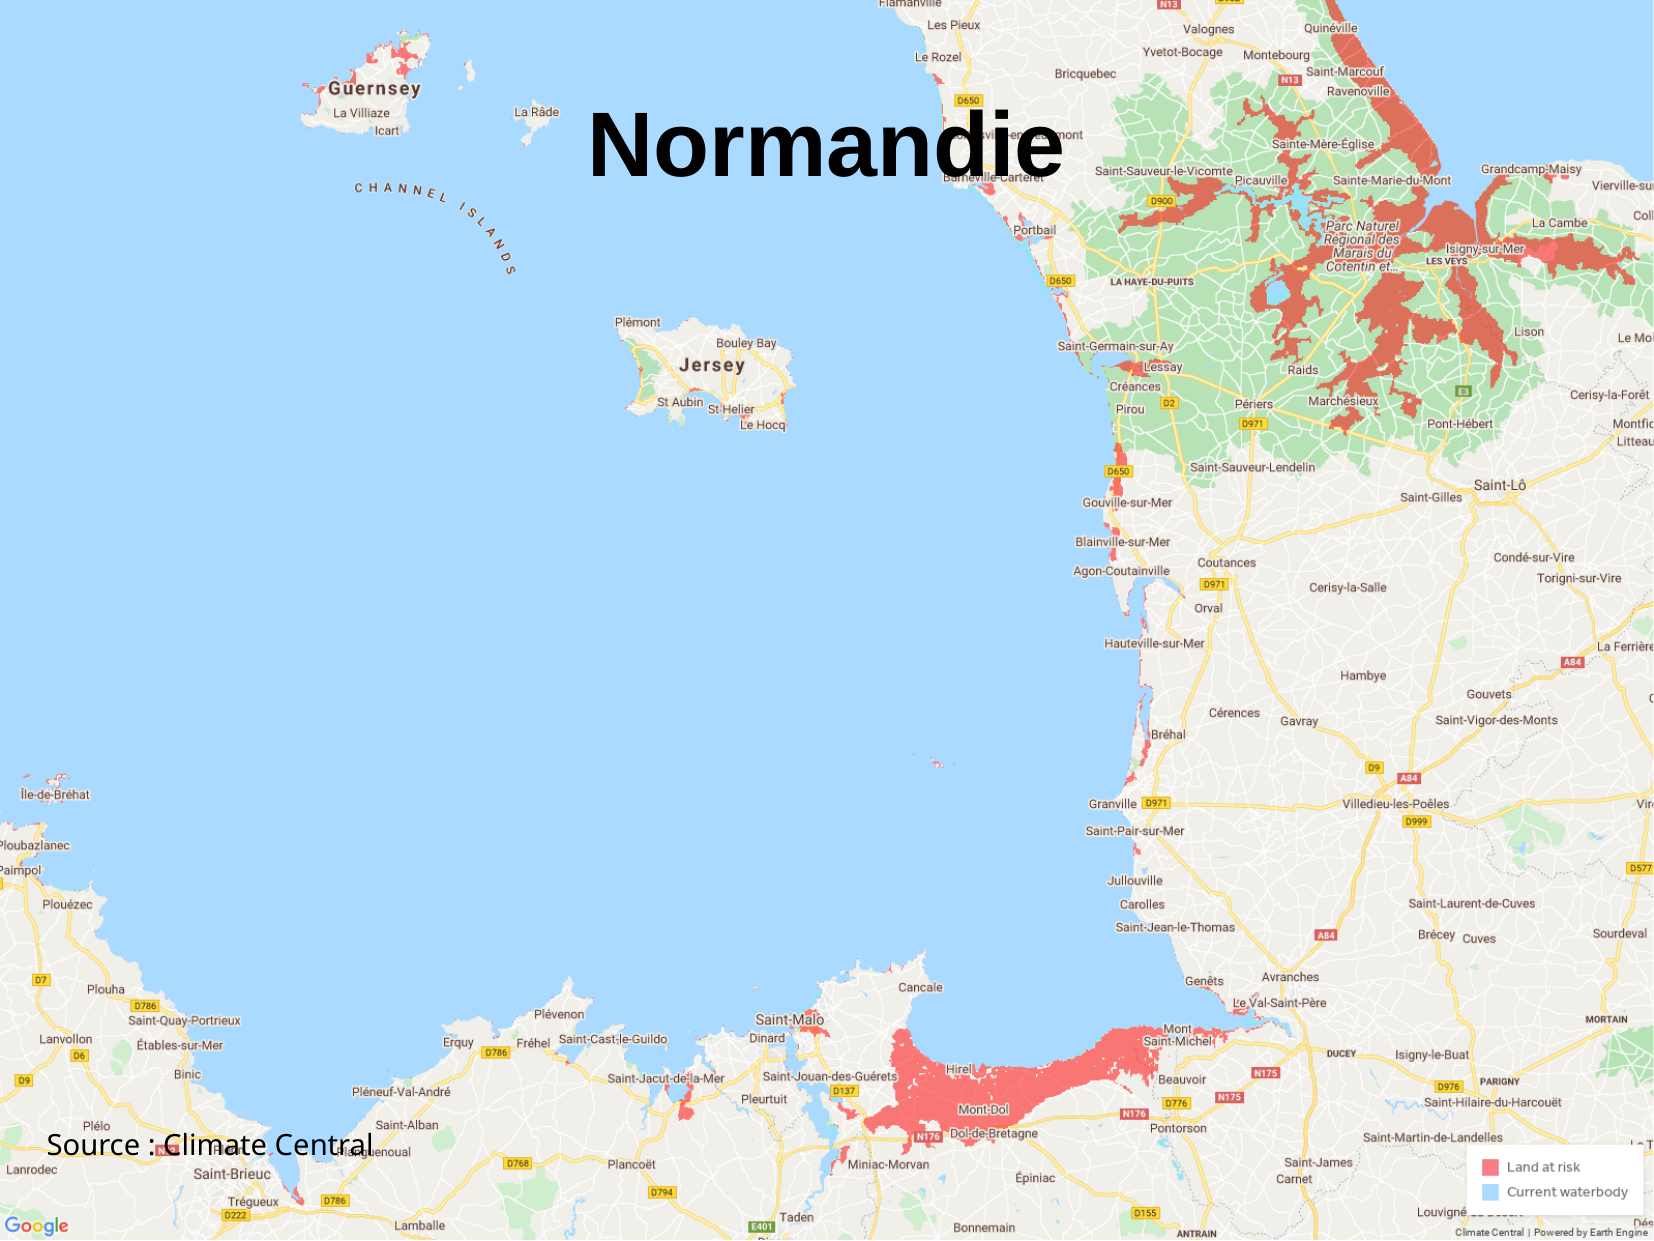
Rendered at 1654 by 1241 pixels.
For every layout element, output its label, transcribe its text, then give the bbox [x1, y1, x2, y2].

picture [0, 0, 1654, 1240]
text_box Normandie [58, 78, 1596, 178]
text_box Source : Climate Central [17, 1117, 537, 1196]
